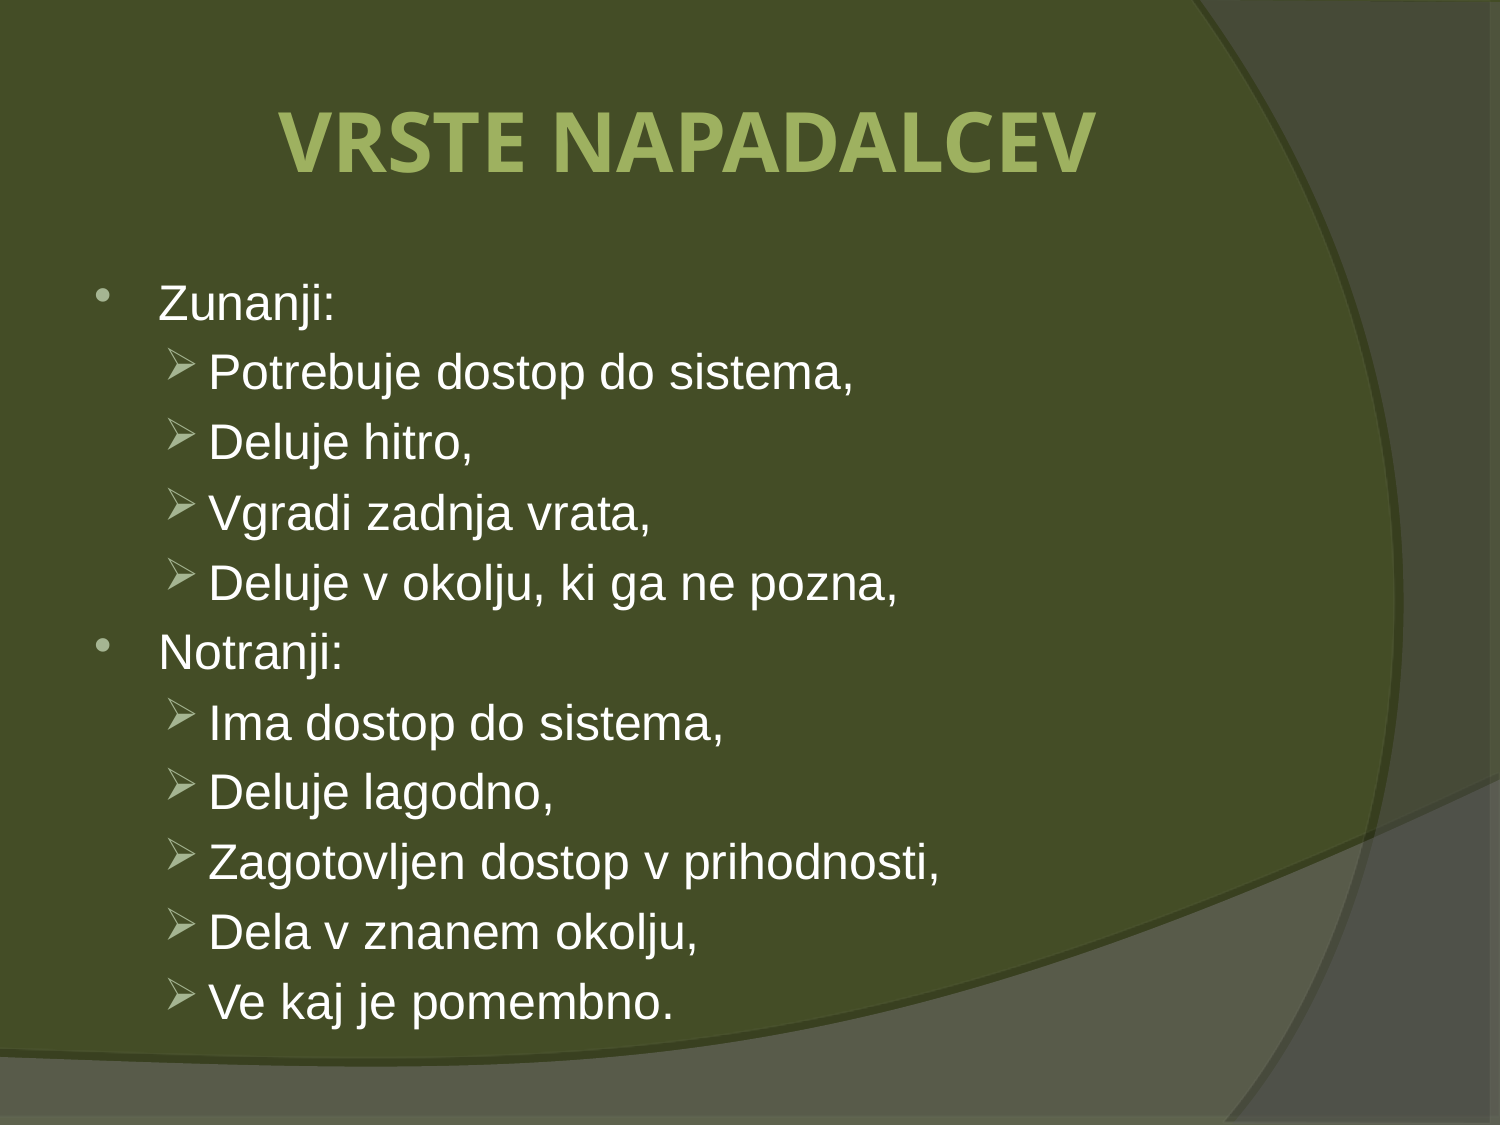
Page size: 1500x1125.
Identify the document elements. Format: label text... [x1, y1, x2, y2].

list Zunanji: Potrebuje dostop do sistema, Deluje hitro, Vgradi zadnja vrata, Deluje v okolju, ki ga ne pozna, Notranji: Ima dostop do sistema, Deluje lagodno, Zagotovljen dostop v prihodnosti, Dela v znanem okolju, Ve kaj je pomembno. [75, 262, 1300, 1005]
title VRSTE NAPADALCEV [75, 45, 1300, 233]
